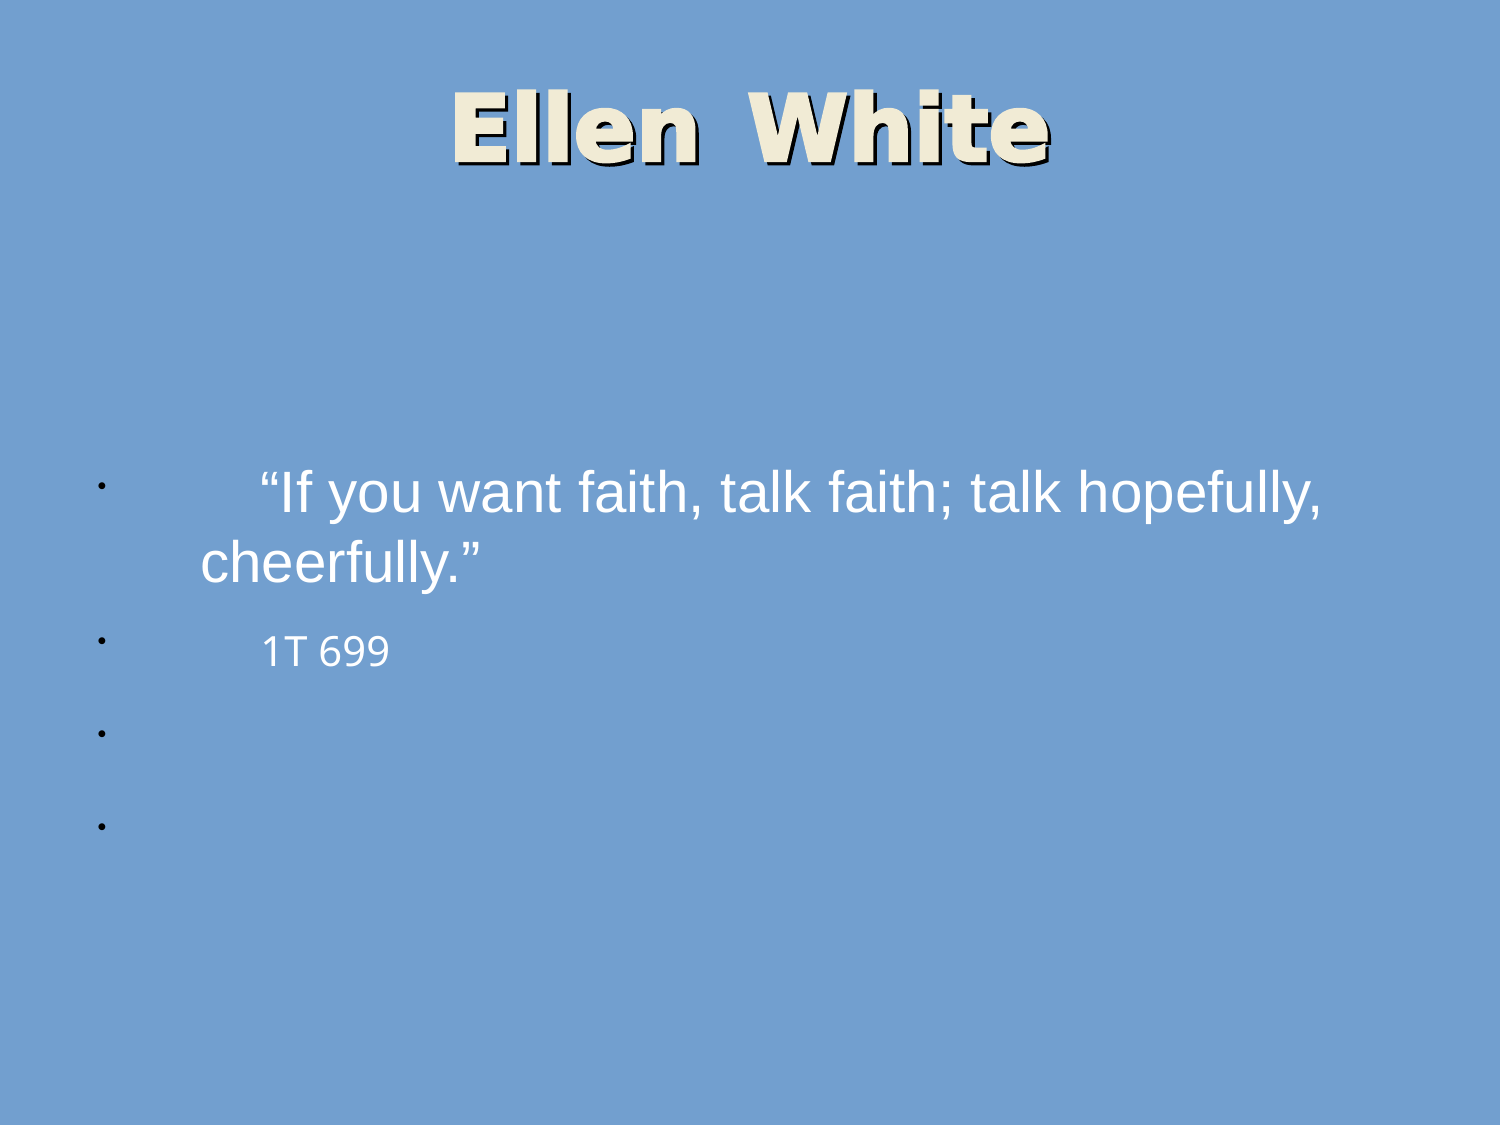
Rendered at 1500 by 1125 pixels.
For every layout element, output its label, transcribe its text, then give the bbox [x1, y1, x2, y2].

title Ellen White [75, 44, 1426, 233]
list “If you want faith, talk faith; talk hopefully, cheerfully.” 1T 699 [75, 450, 1426, 1125]
